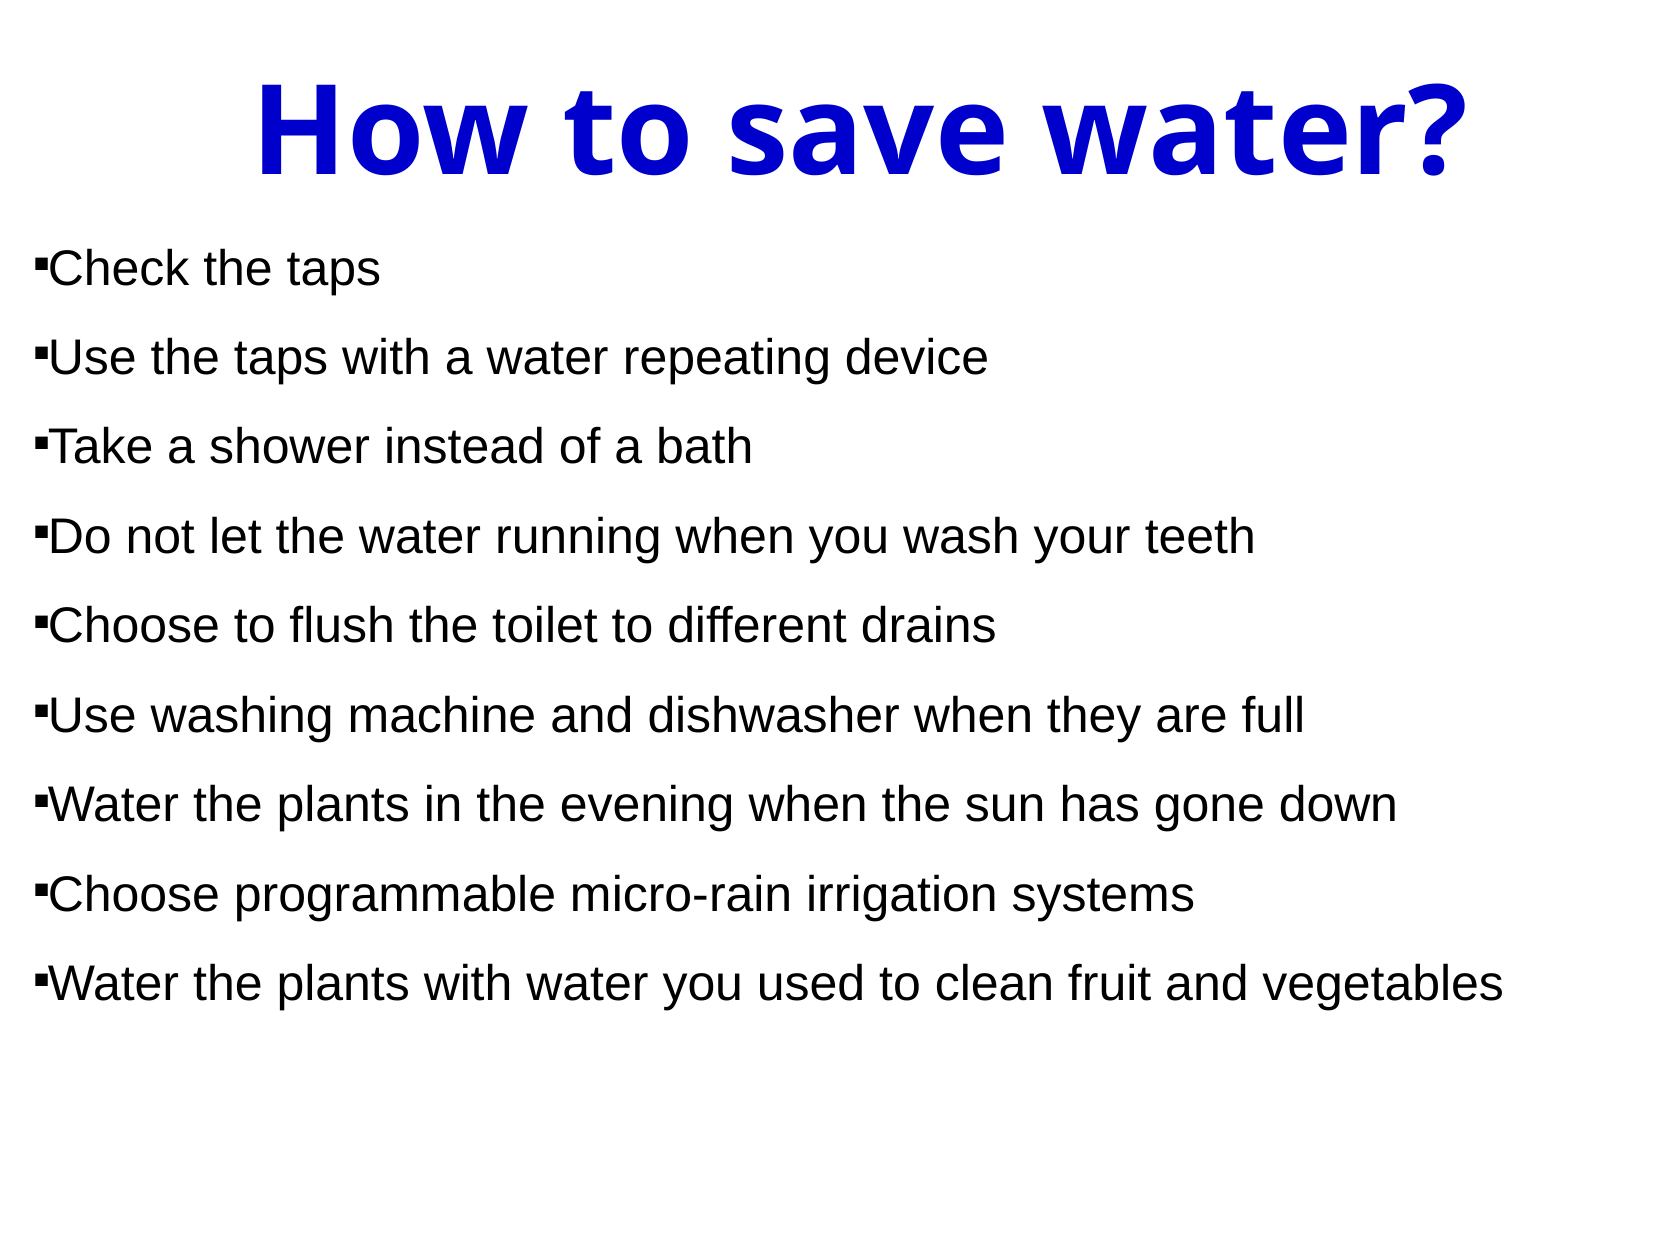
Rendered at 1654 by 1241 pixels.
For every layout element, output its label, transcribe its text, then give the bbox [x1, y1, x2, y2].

subtitle Check the taps Use the taps with a water repeating device Take a shower instead of a bath Do not let the water running when you wash your teeth Choose to flush the toilet to different drains Use washing machine and dishwasher when they are full Water the plants in the evening when the sun has gone down Choose programmable micro-rain irrigation systems Water the plants with water you used to clean fruit and vegetables [35, 234, 1654, 1241]
title How to save water? [0, 0, 1654, 201]
